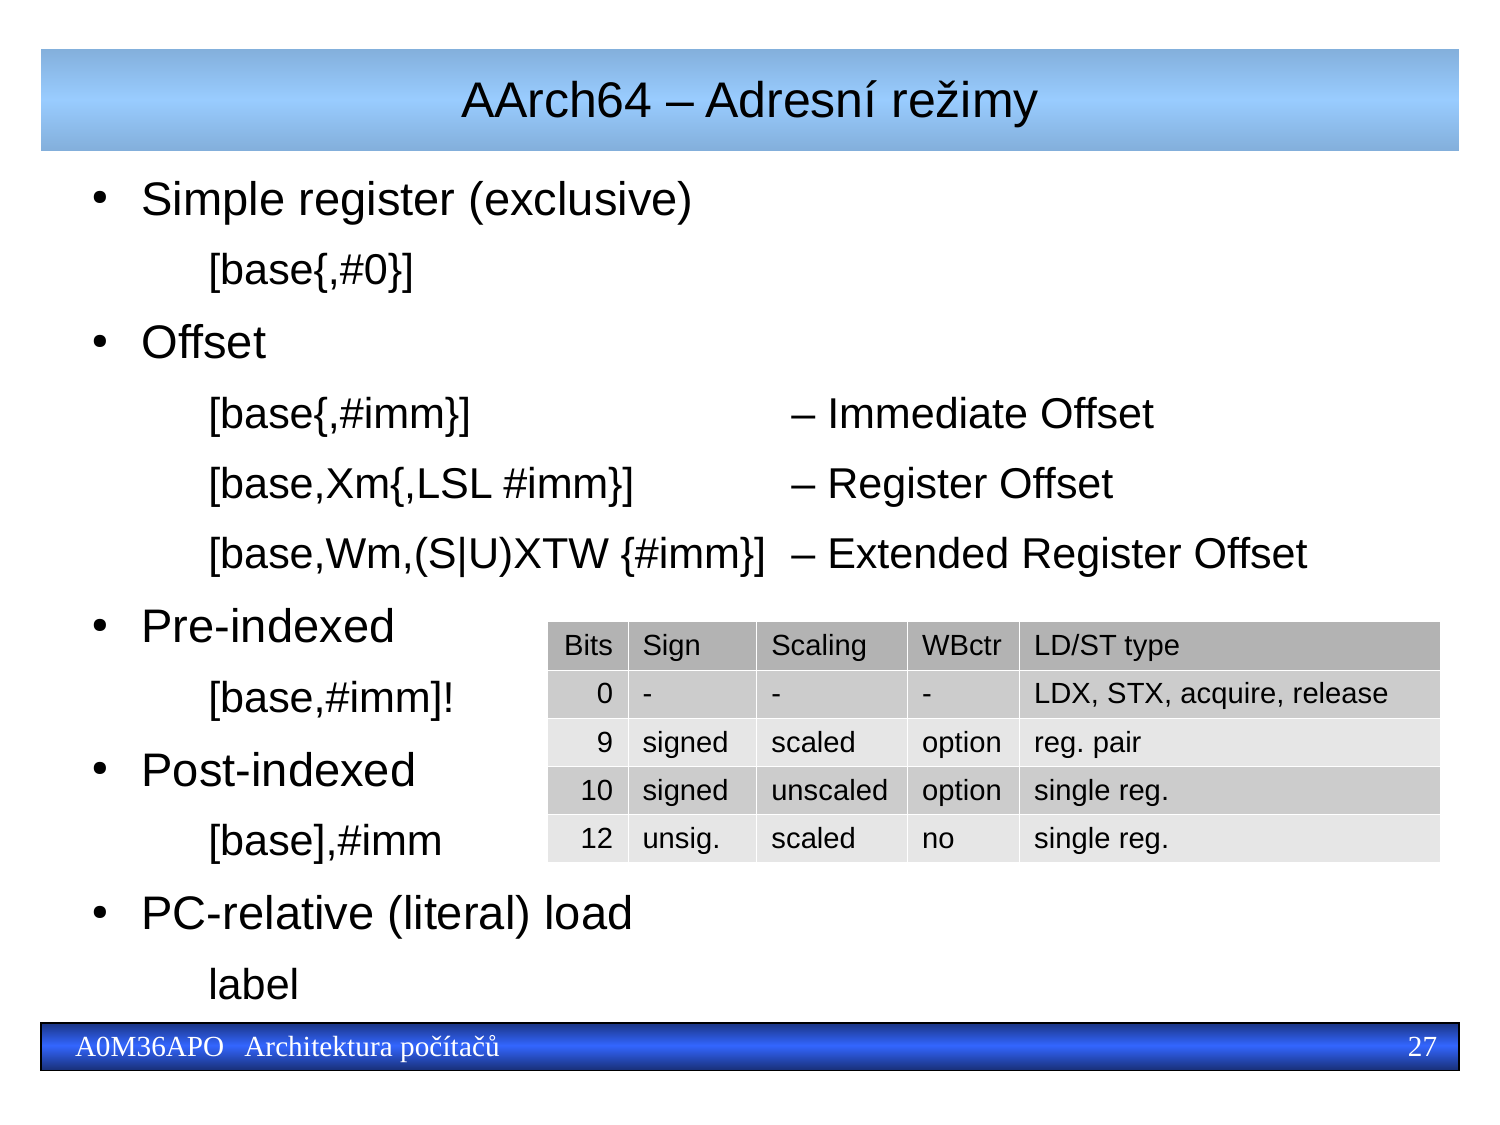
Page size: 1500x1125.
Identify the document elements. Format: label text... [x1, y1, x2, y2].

title AArch64 – Adresní režimy [41, 49, 1459, 151]
table_header Sign [629, 622, 756, 670]
table_cell reg. pair [1020, 719, 1440, 766]
table_cell scaled [757, 815, 907, 862]
table_cell 9 [548, 719, 628, 766]
table_header LD/ST type [1020, 622, 1440, 670]
table_cell single reg. [1020, 767, 1440, 814]
table_cell unsig. [629, 815, 756, 862]
table_cell no [908, 815, 1019, 862]
table_cell option [908, 767, 1019, 814]
table_cell scaled [757, 719, 907, 766]
table_cell 12 [548, 815, 628, 862]
table_header Bits [548, 622, 628, 670]
table_cell - [757, 671, 907, 718]
table_cell 10 [548, 767, 628, 814]
list Simple register (exclusive) [base{,#0}] Offset [base{,#imm}] – Immediate Offset [base,Xm{,LSL #imm}] – Register Offset [base,Wm,(S|U)XTW {#imm}] – Extended Register Offset Pre-indexed [base,#imm]! Post-indexed [base],#imm PC-relative (literal) load label [75, 172, 1426, 1013]
table_cell signed [629, 767, 756, 814]
table_header WBctr [908, 622, 1019, 670]
table_cell signed [629, 719, 756, 766]
table_header Scaling [757, 622, 907, 670]
table_cell option [908, 719, 1019, 766]
table_cell - [629, 671, 756, 718]
table_cell unscaled [757, 767, 907, 814]
table_cell single reg. [1020, 815, 1440, 862]
table_cell 0 [548, 671, 628, 718]
table_cell LDX, STX, acquire, release [1020, 671, 1440, 718]
table_cell - [908, 671, 1019, 718]
